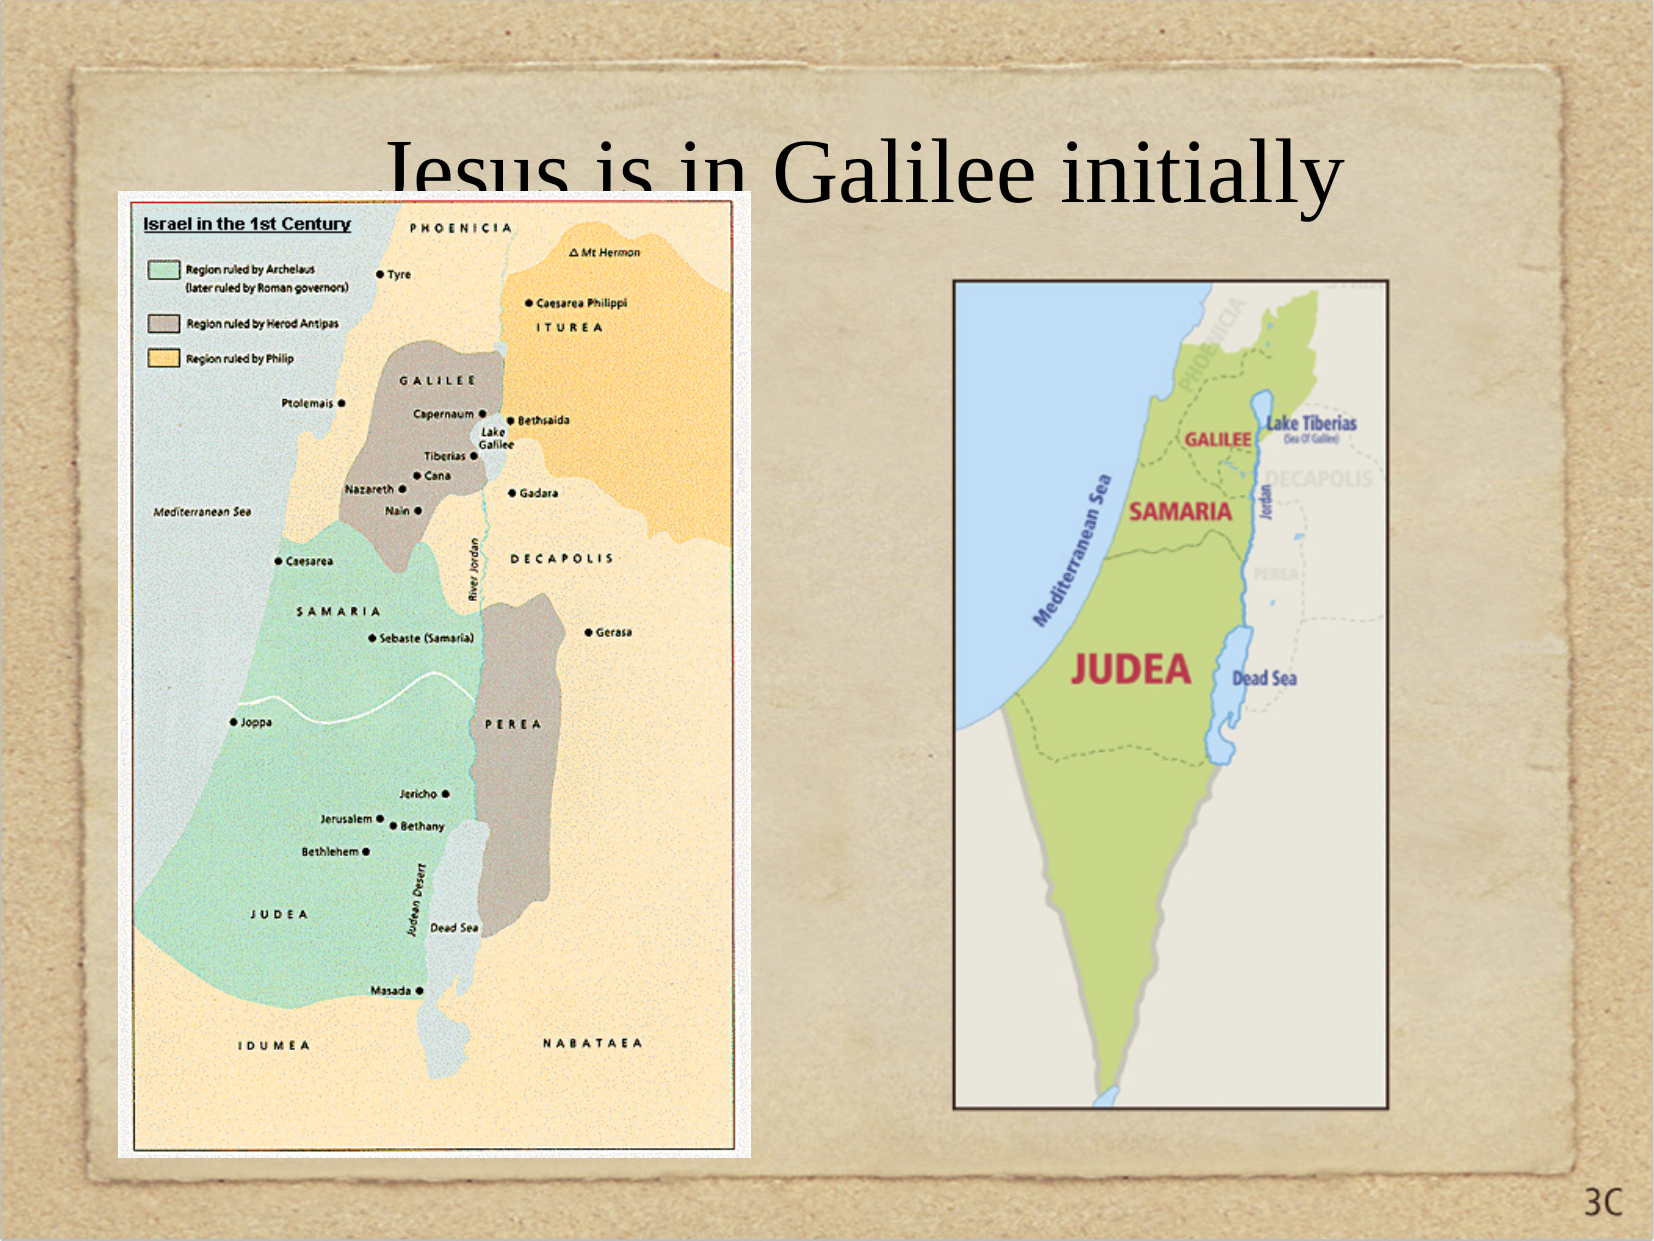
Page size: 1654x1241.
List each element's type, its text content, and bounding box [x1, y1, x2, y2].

text_box Jesus is in Galilee initially [187, 62, 1538, 180]
picture [0, 0, 1654, 1241]
text_box [751, 660, 1654, 961]
